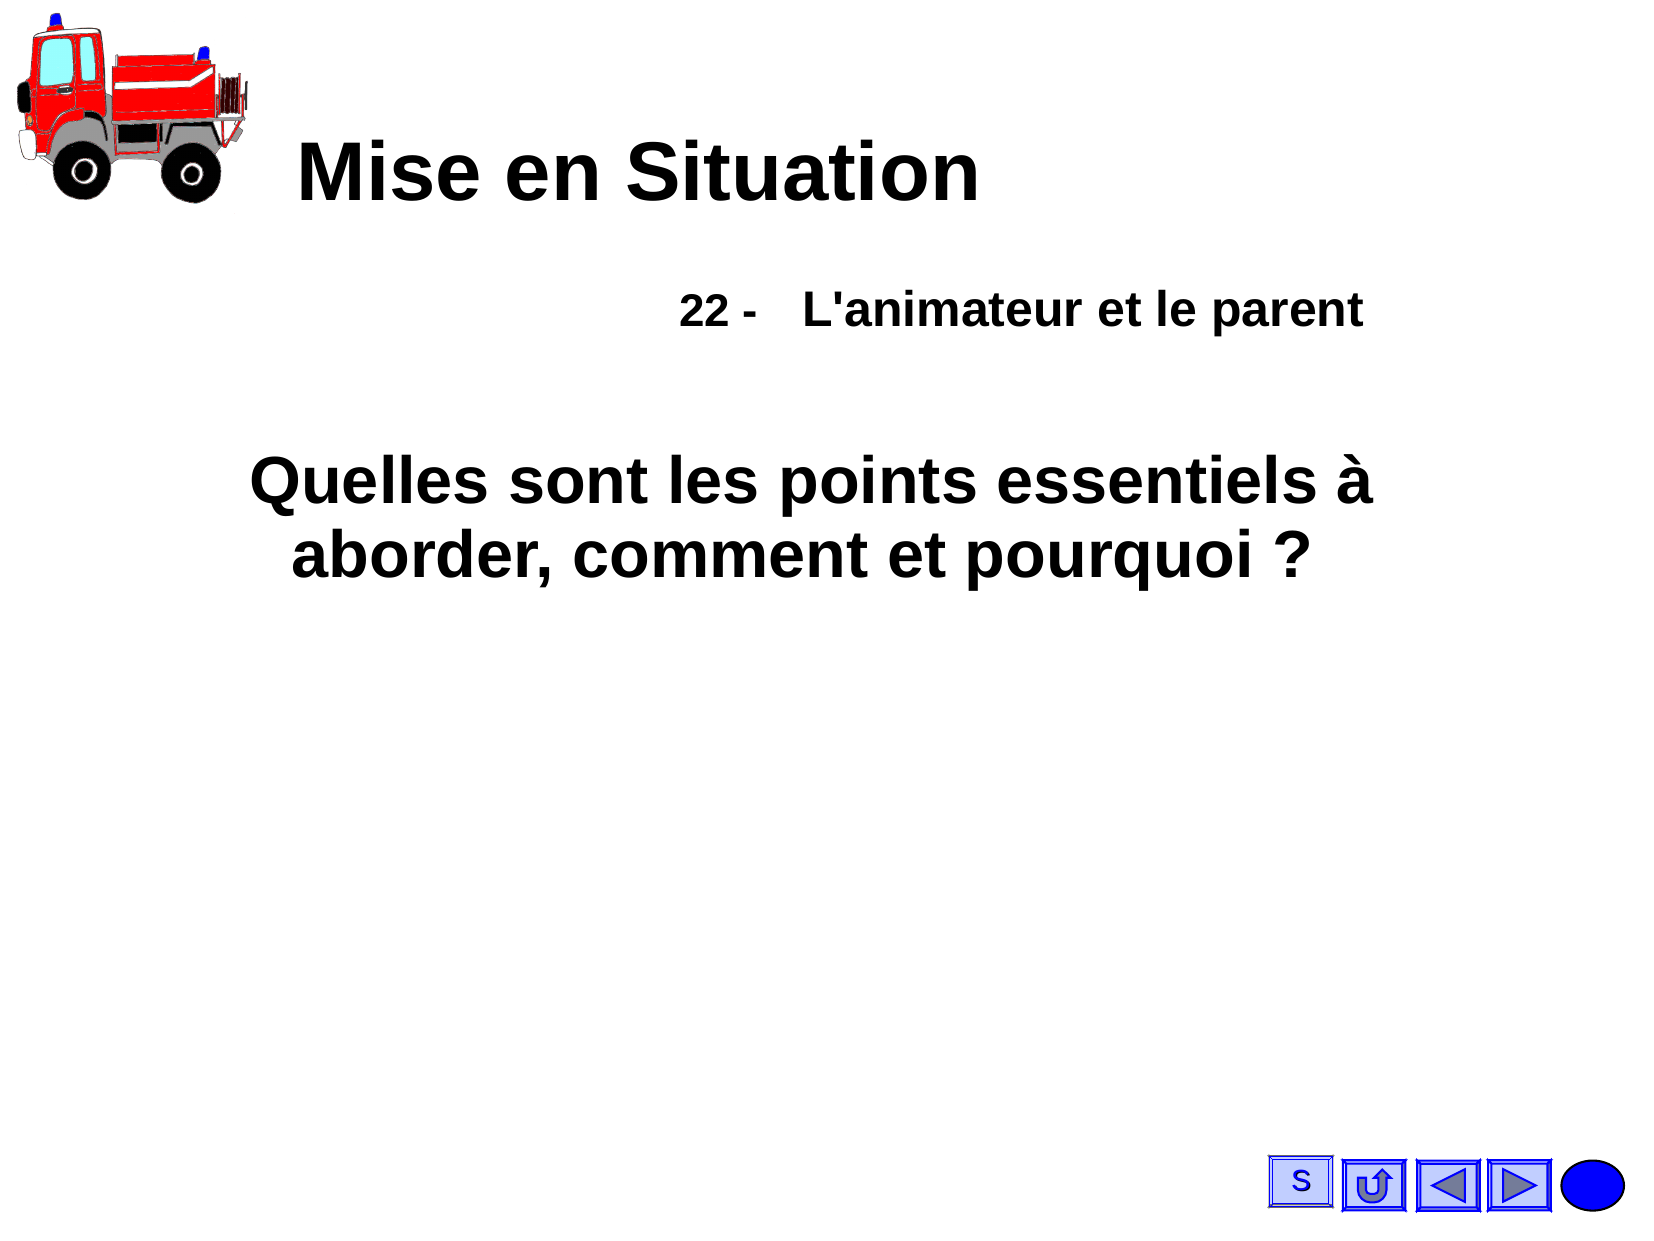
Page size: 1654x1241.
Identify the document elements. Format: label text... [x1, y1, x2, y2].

text_box Mise en Situation [281, 118, 1020, 227]
picture [8, 8, 257, 216]
text_box [1561, 1160, 1625, 1211]
list Quelles sont les points essentiels à aborder, comment et pourquoi ? [147, 354, 1477, 1199]
text_box 22 - L'animateur et le parent [679, 265, 1506, 371]
